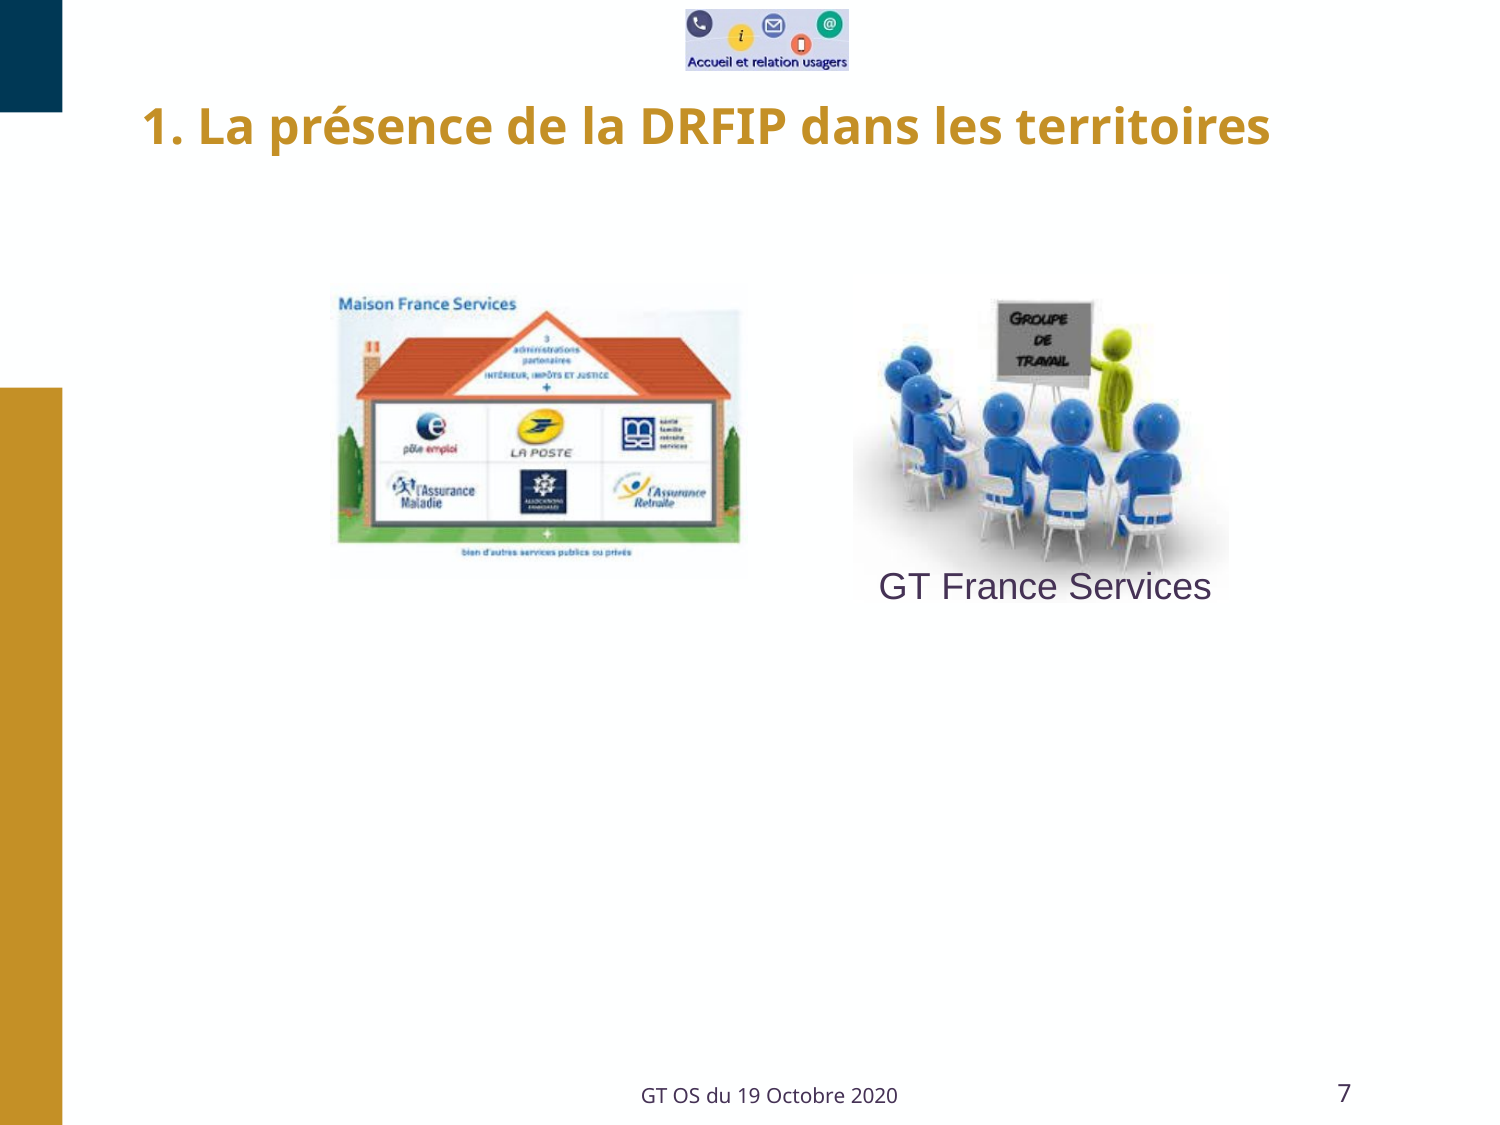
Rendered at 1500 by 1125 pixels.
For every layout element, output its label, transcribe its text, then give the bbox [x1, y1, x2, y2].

picture [330, 283, 748, 579]
picture [853, 274, 1229, 603]
picture [685, 9, 849, 70]
text_box GT France Services [862, 554, 1229, 615]
title 1. La présence de la DRFIP dans les territoires [141, 70, 1428, 185]
